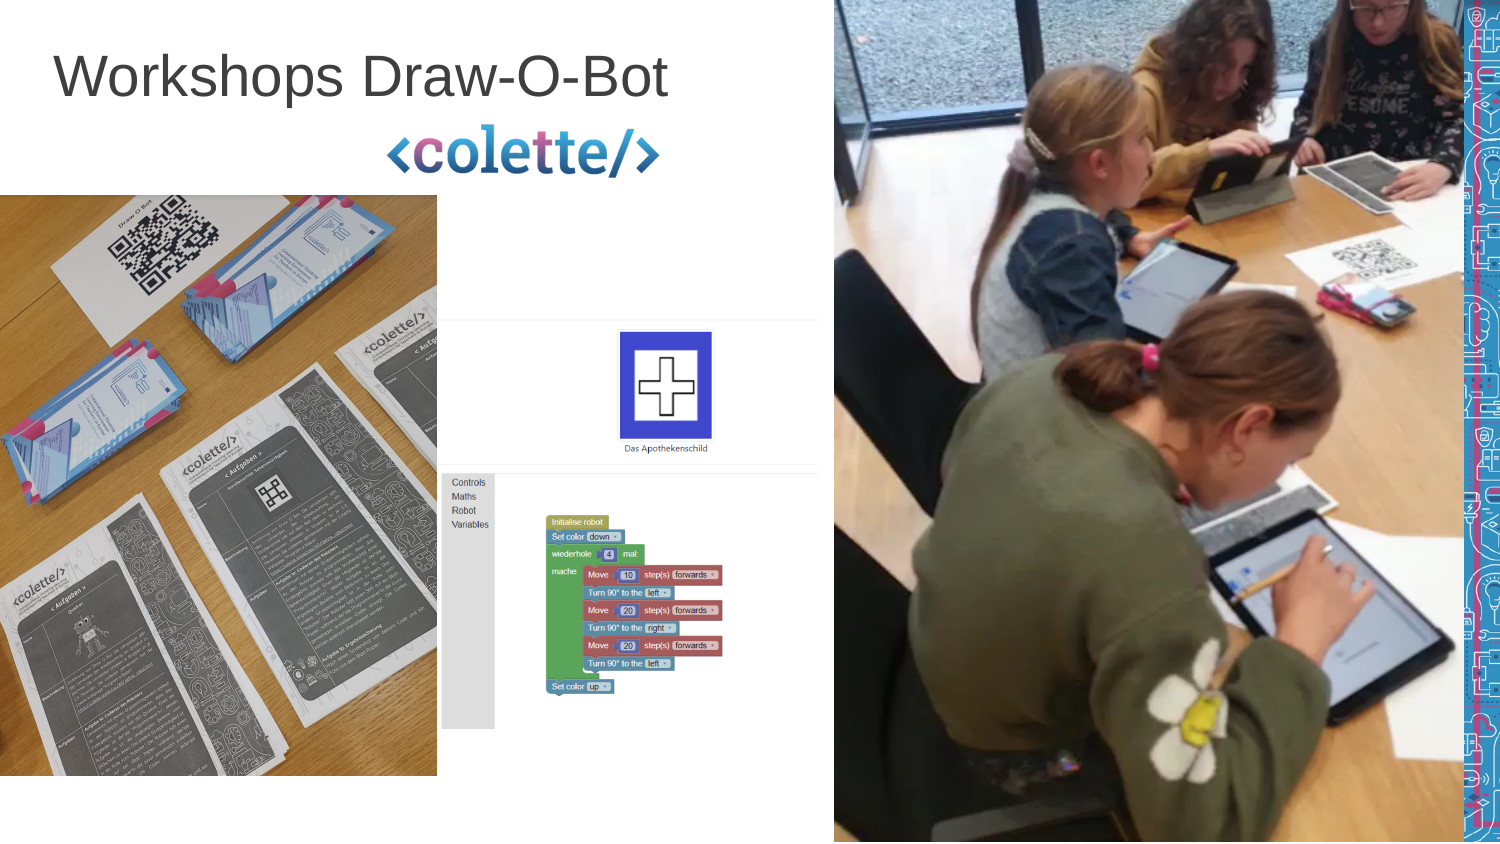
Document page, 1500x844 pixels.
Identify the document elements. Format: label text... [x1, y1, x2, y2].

picture [0, 91, 818, 777]
title Workshops Draw-O-Bot [53, 46, 834, 100]
picture [834, 0, 1500, 842]
